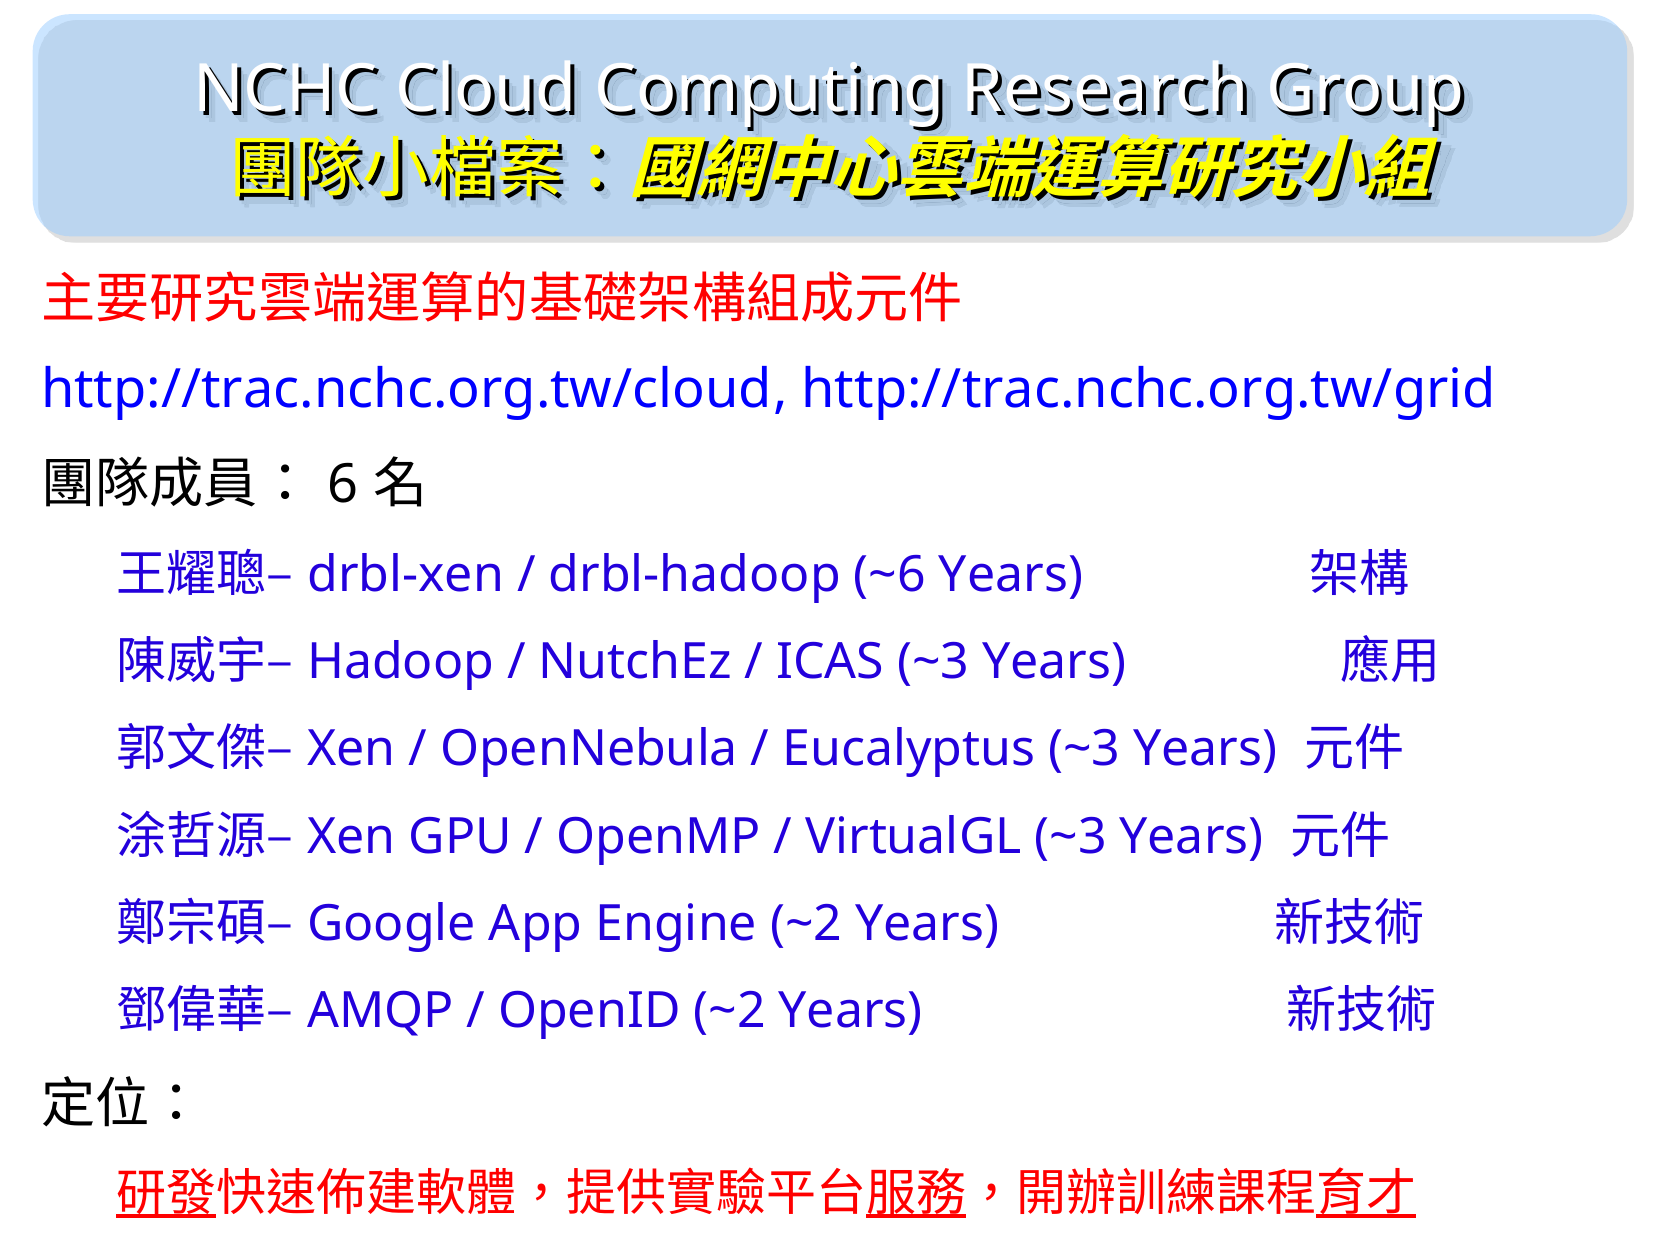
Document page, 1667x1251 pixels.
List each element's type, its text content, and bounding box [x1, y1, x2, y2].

text_box NCHC Cloud Computing Research Group 團隊小檔案：國網中心雲端運算研究小組 [32, 14, 1628, 237]
list 主要研究雲端運算的基礎架構組成元件 http://trac.nchc.org.tw/cloud, http://trac.nchc.org.tw/grid 團隊成員：6名 王耀聰–drbl-xen / drbl-hadoop (~6 Years) 架構 陳威宇–Hadoop / NutchEz / ICAS (~3 Years) 應用 郭文傑–Xen / OpenNebula / Eucalyptus (~3 Years) 元件 涂哲源–Xen GPU / OpenMP / VirtualGL (~3 Years) 元件 鄭宗碩–Google App Engine (~2 Years) 新技術 鄧偉華–AMQP / OpenID (~2 Years) 新技術 定位： 研發快速佈建軟體，提供實驗平台服務，開辦訓練課程育才 獨特性： 基於企鵝龍(DRBL)，可快速佈署雲端運算的叢集環境 [40, 253, 1625, 1241]
